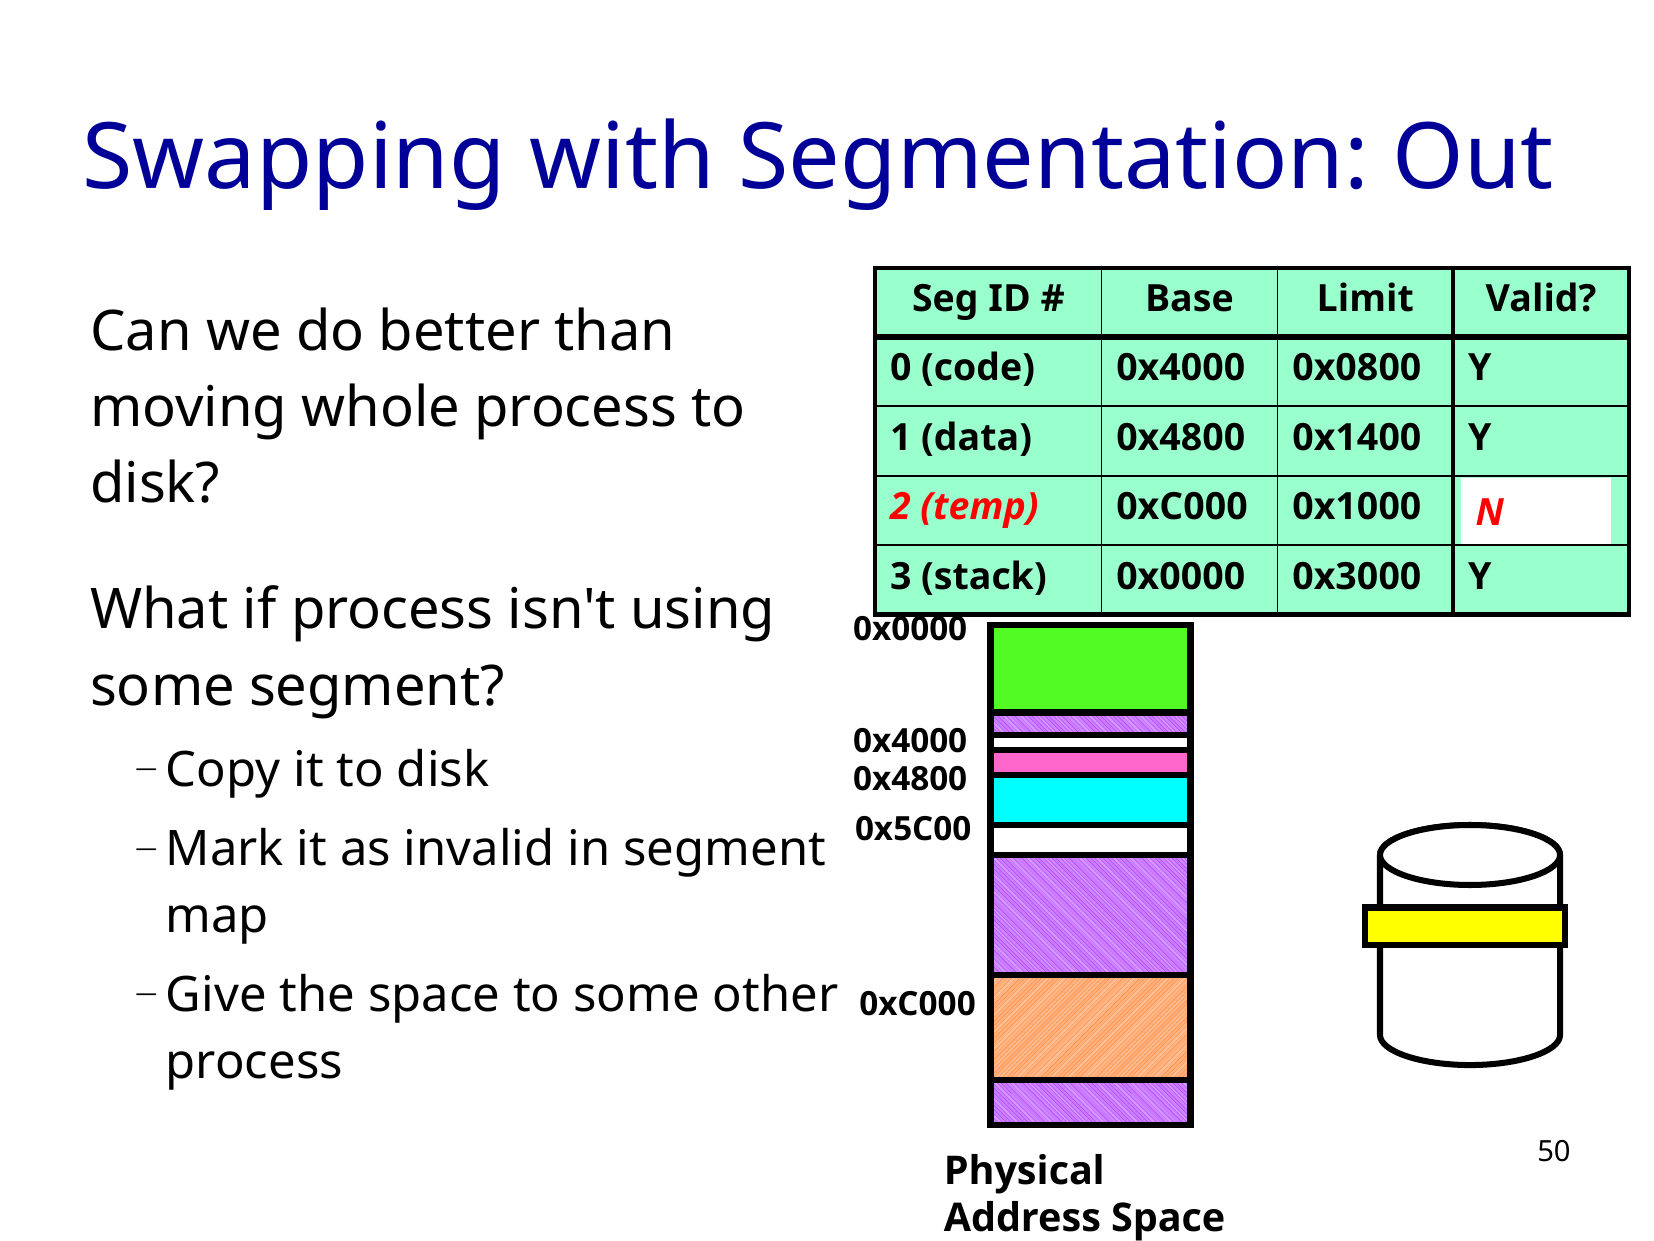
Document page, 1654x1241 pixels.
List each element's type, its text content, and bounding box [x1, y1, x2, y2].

table_cell 0x4800 [1102, 407, 1277, 475]
text_box 0x4000 [838, 712, 983, 767]
text_box V [1380, 825, 1561, 886]
text_box 0x4800 [838, 767, 983, 805]
title Swapping with Segmentation: Out [82, 49, 1571, 257]
table_cell Y [1455, 407, 1627, 475]
table_cell Y [1455, 340, 1627, 405]
table_cell Y [1455, 546, 1627, 612]
table_cell 3 (stack) [877, 546, 1101, 612]
text_box [1365, 856, 1565, 1066]
table_header Base [1102, 270, 1277, 334]
text_box 0x5C00 [840, 799, 987, 855]
table_cell 0x3000 [1278, 546, 1451, 612]
text_box [990, 624, 1191, 736]
table_cell 0xC000 [1102, 477, 1277, 544]
table_cell 0x4000 [1102, 340, 1277, 405]
table_cell 2 (temp) [877, 477, 1101, 544]
table_cell 0x0000 [1102, 546, 1277, 612]
table_cell 0x0800 [1278, 340, 1451, 405]
table_cell 0x1000 [1278, 477, 1451, 544]
table_cell 0x1400 [1278, 407, 1451, 475]
table_cell Y [1611, 477, 1627, 544]
table_header Seg ID # [877, 270, 1101, 334]
text_box 0xC000 [844, 974, 990, 1030]
table_header Valid? [1455, 270, 1627, 334]
text_box N [1460, 477, 1611, 535]
table_cell 1 (data) [877, 407, 1101, 475]
table_cell Y [1455, 477, 1460, 544]
table_header Limit [1278, 270, 1451, 334]
text_box Physical Address Space [929, 1137, 1241, 1241]
text_box 0x0000 [838, 599, 983, 655]
text_box [990, 750, 1191, 825]
list Can we do better than moving whole process to disk? What if process isn't using some segment? Copy it to disk Mark it as invalid in segment map Give the space to some other process [60, 290, 886, 1096]
table_cell 0 (code) [877, 340, 1101, 405]
text_box [990, 855, 1191, 1125]
